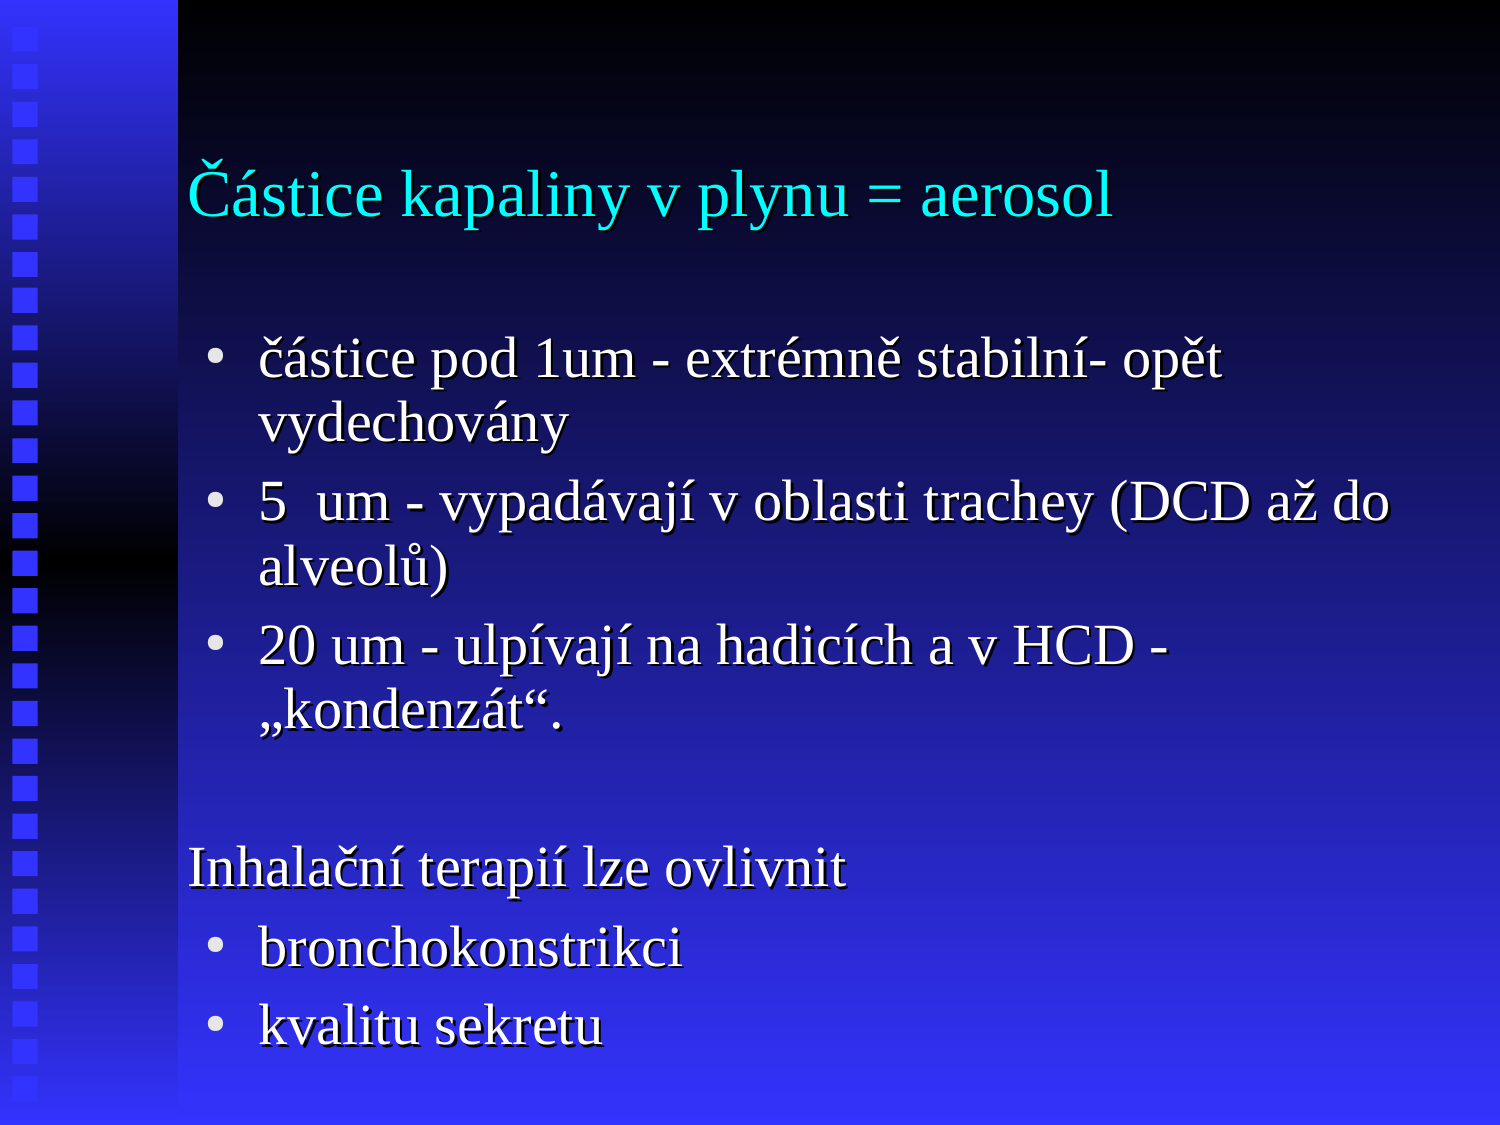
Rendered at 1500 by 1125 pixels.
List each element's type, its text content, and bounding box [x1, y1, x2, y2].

title Částice kapaliny v plynu = aerosol [187, 99, 1463, 288]
list částice pod 1um - extrémně stabilní- opět vydechovány 5 um - vypadávají v oblasti trachey (DCD až do alveolů) 20 um - ulpívají na hadicích a v HCD - „kondenzát“. Inhalační terapií lze ovlivnit bronchokonstrikci kvalitu sekretu [187, 324, 1463, 1068]
